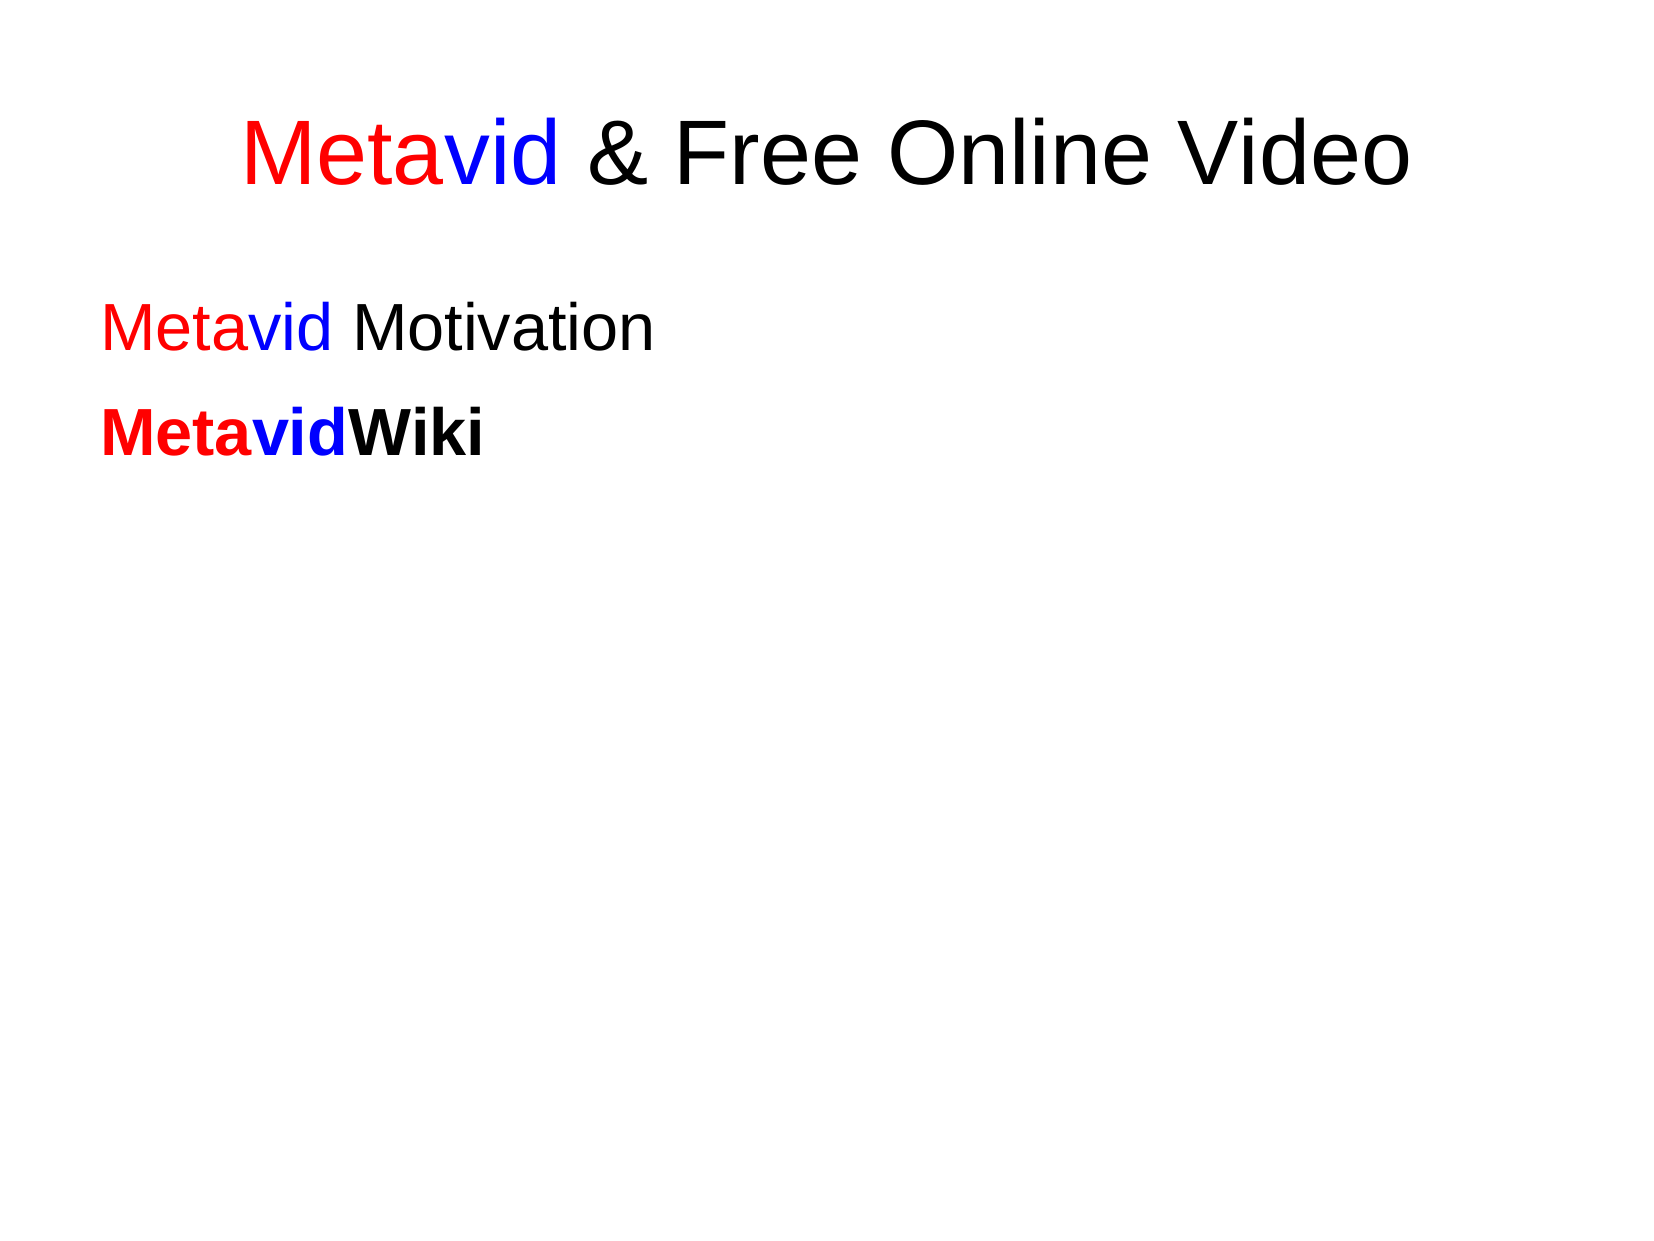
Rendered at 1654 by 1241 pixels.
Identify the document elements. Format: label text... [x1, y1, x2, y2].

list Metavid Motivation MetavidWiki [82, 290, 1571, 520]
title Metavid & Free Online Video [82, 56, 1571, 250]
